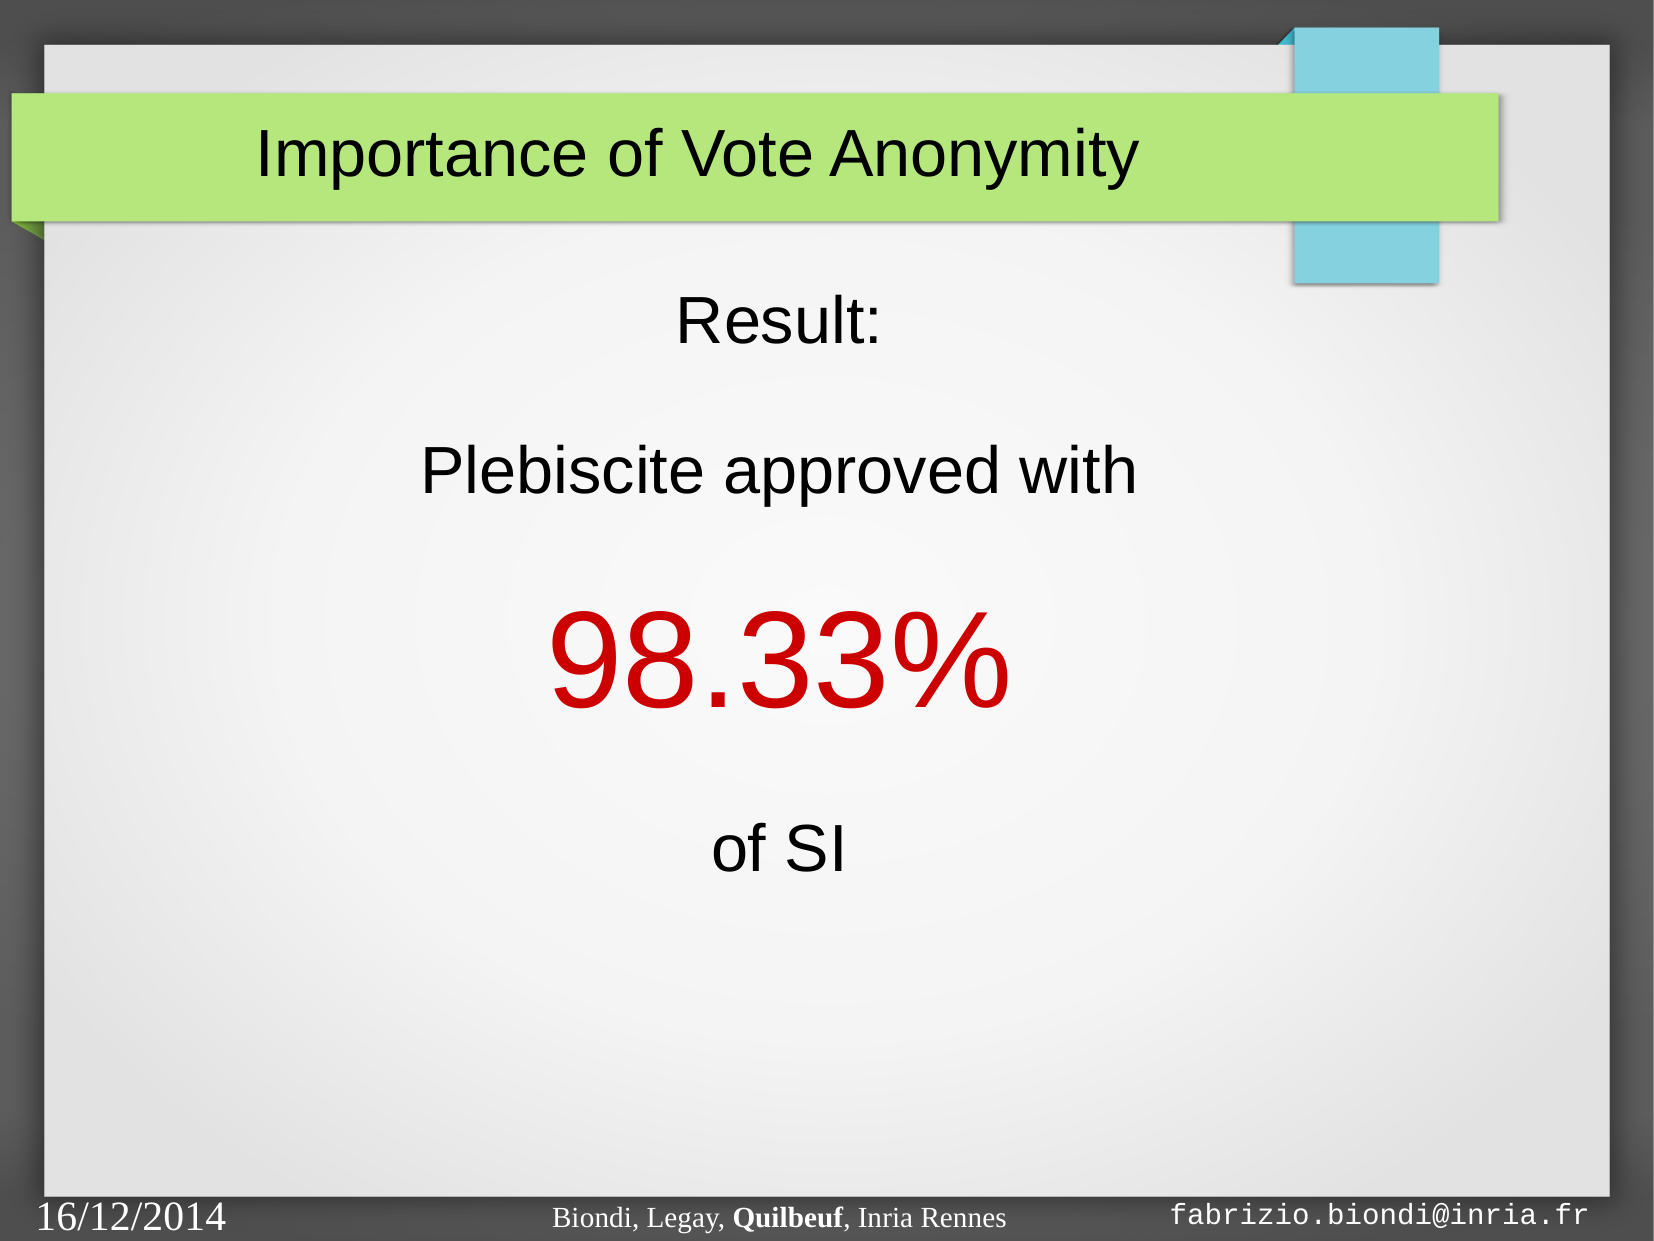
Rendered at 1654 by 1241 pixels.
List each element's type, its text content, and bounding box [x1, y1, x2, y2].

picture [0, 0, 1654, 1241]
title Importance of Vote Anonymity [70, 94, 1583, 213]
text_box Result: Plebiscite approved with 98.33% of SI [248, 271, 1312, 899]
